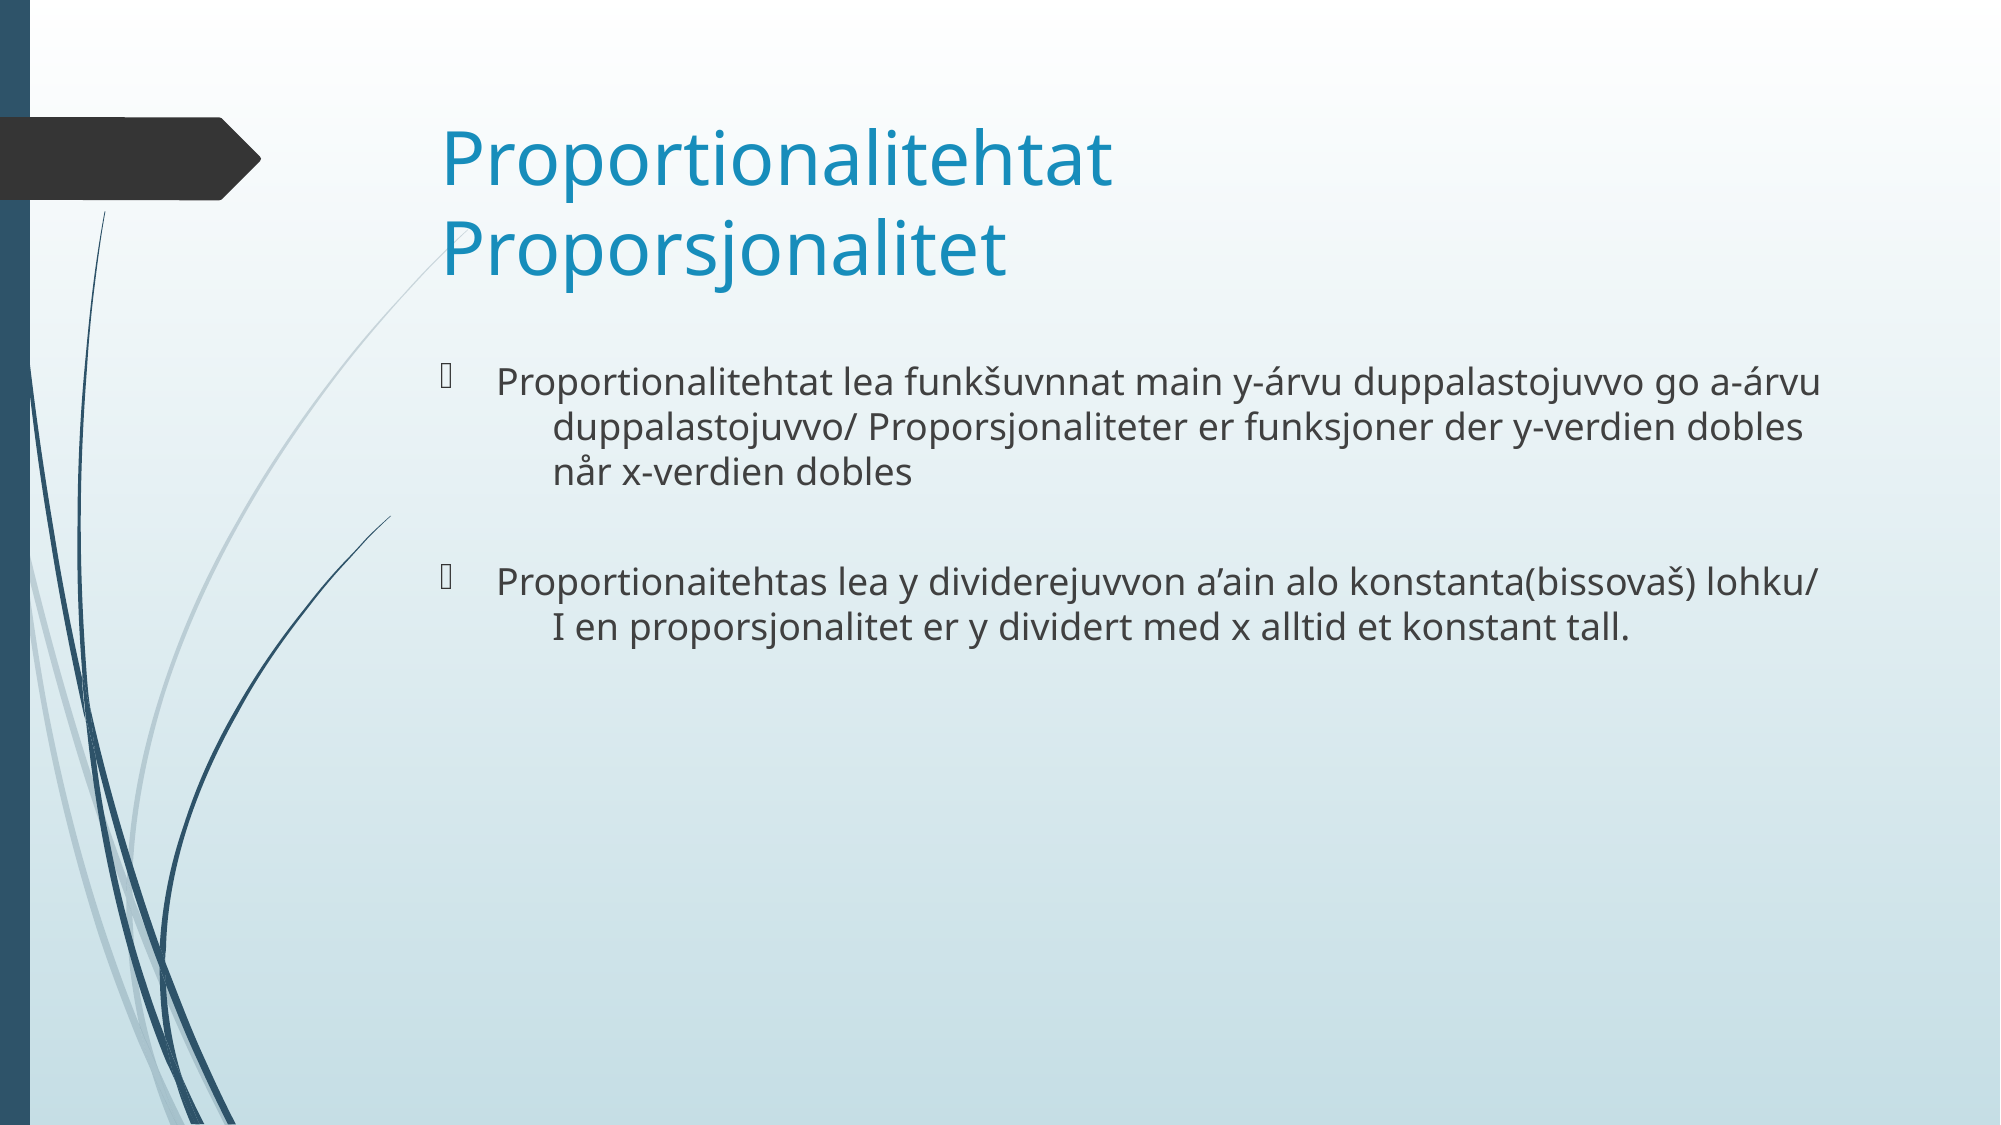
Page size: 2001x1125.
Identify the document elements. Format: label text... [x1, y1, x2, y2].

list Proportionalitehtat lea funkšuvnnat main y-árvu duppalastojuvvo go a-árvu duppalastojuvvo/ Proporsjonaliteter er funksjoner der y-verdien dobles når x-verdien dobles Proportionaitehtas lea y dividerejuvvon a’ain alo konstanta(bissovaš) lohku/ I en proporsjonalitet er y dividert med x alltid et konstant tall. [424, 350, 1888, 970]
title Proportionalitehtat Proporsjonalitet [425, 102, 1888, 313]
